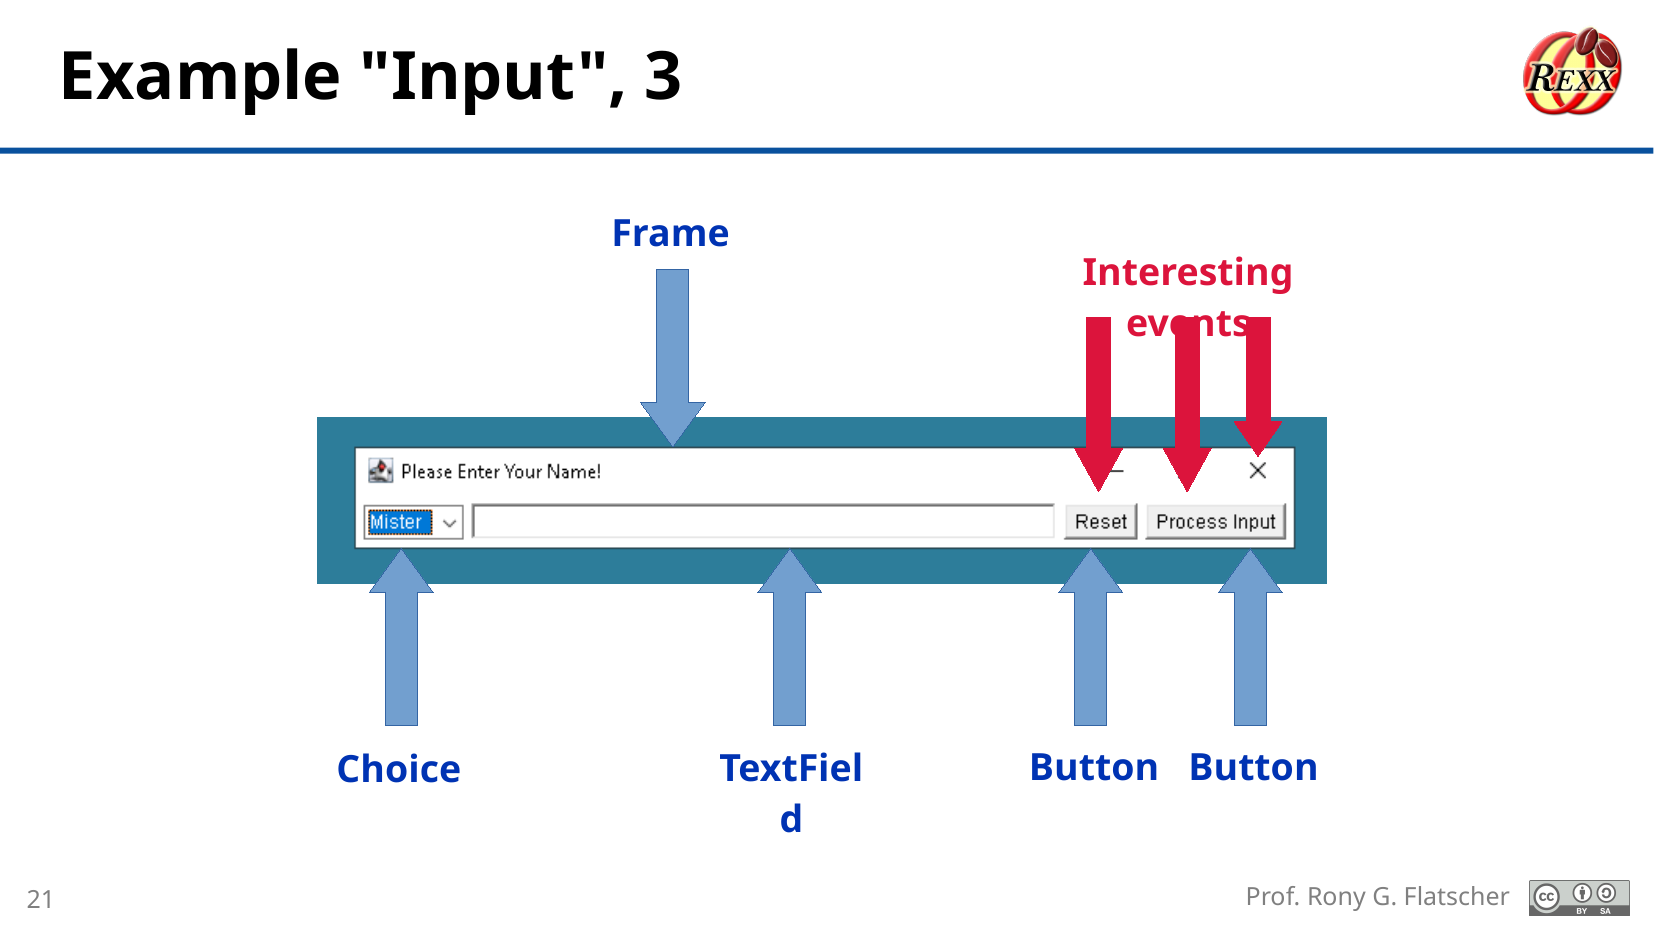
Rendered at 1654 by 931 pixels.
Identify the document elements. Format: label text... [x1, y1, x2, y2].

text_box TextField [694, 734, 888, 798]
picture [317, 417, 1327, 584]
text_box Button [997, 732, 1157, 797]
text_box [640, 269, 706, 447]
text_box Button [1157, 732, 1351, 797]
text_box [369, 548, 434, 726]
text_box Frame [593, 198, 748, 263]
title Example "Input", 3 [0, 0, 1625, 148]
text_box [1234, 317, 1282, 457]
text_box [1074, 317, 1123, 492]
text_box [757, 548, 822, 726]
text_box [1163, 317, 1212, 492]
text_box Choice [321, 735, 477, 799]
text_box Interesting events [1007, 238, 1370, 302]
text_box [1218, 548, 1283, 726]
text_box [1058, 548, 1123, 726]
